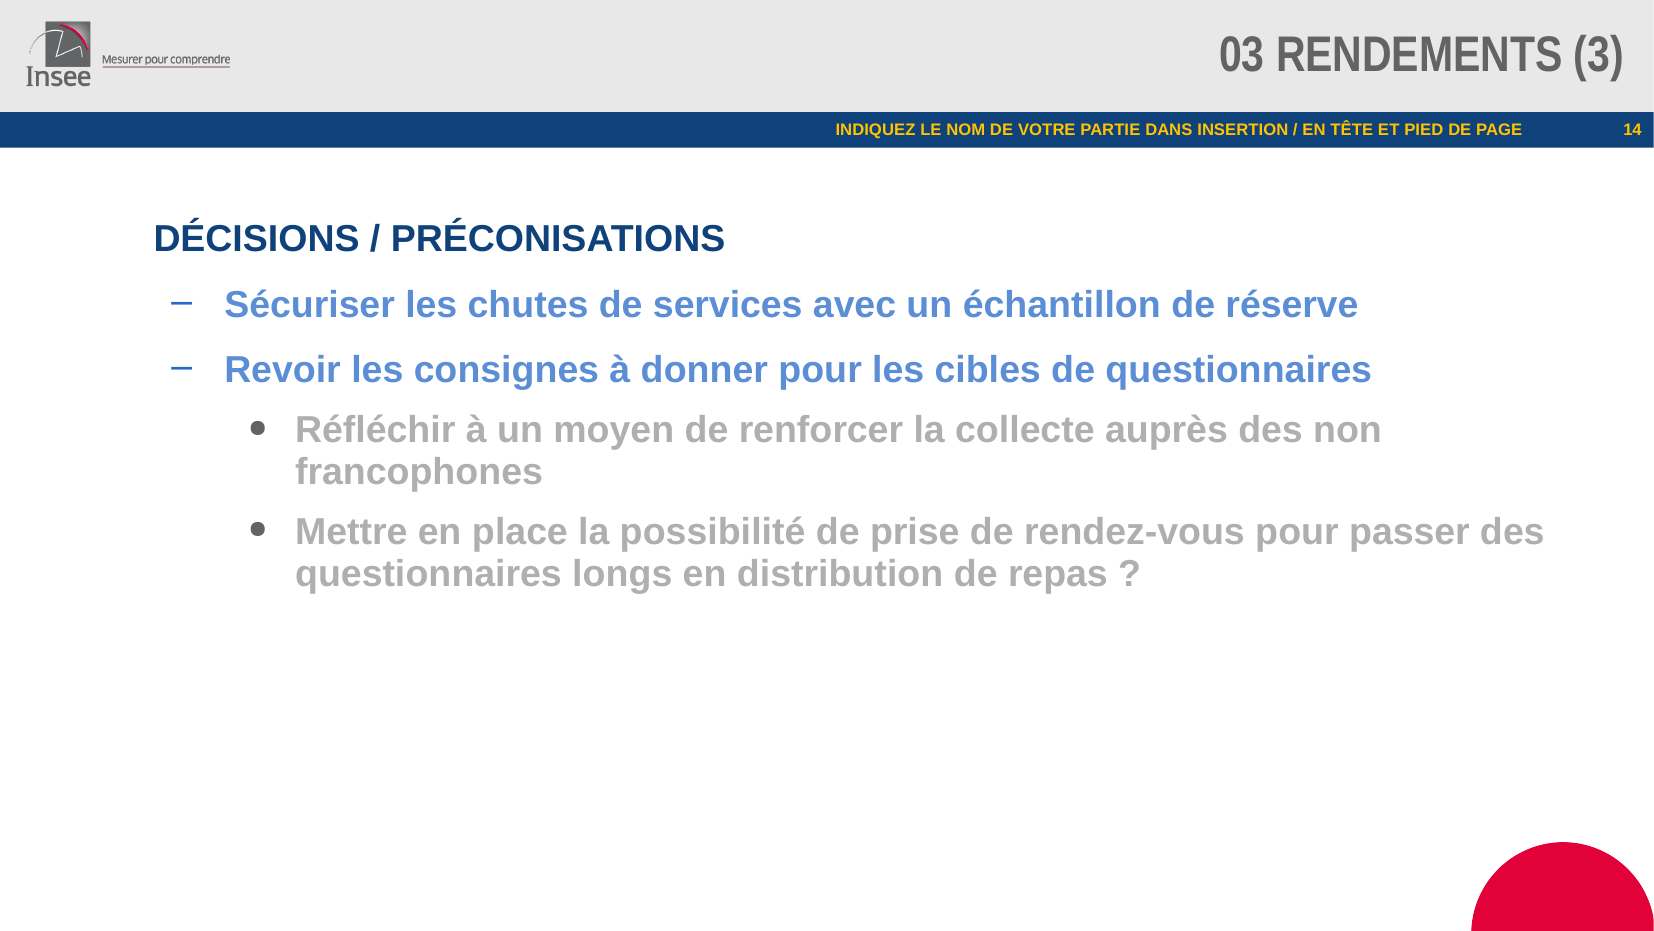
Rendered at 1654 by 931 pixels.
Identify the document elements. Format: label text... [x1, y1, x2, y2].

title 03 REndements (3) [265, 0, 1625, 107]
picture [23, 0, 230, 89]
picture [1471, 842, 1654, 931]
list Décisions / Préconisations Sécuriser les chutes de services avec un échantillon de réserve Revoir les consignes à donner pour les cibles de questionnaires Réfléchir à un moyen de renforcer la collecte auprès des non francophones Mettre en place la possibilité de prise de rendez-vous pour passer des questionnaires longs en distribution de repas ? [82, 217, 1571, 861]
